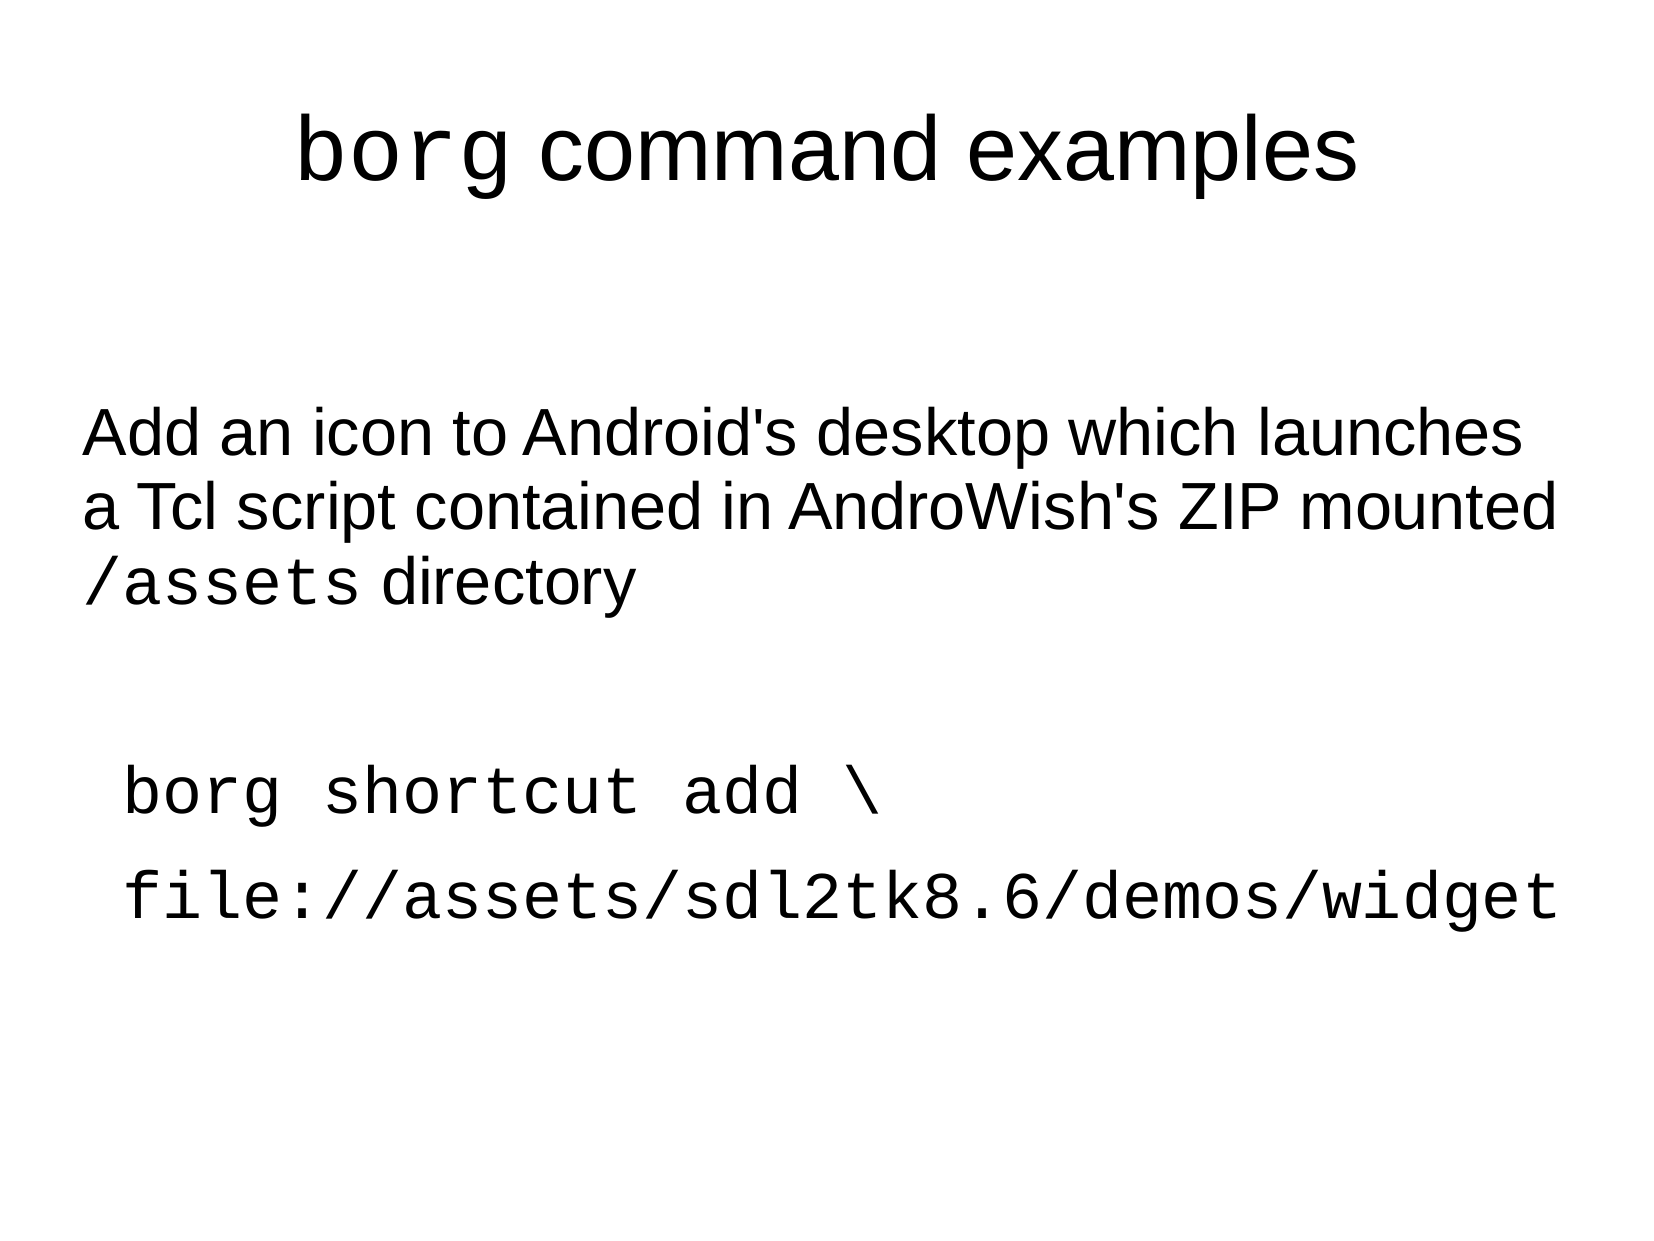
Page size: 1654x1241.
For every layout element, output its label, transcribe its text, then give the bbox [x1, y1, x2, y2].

title borg command examples [82, 49, 1571, 257]
list Add an icon to Android's desktop which launches a Tcl script contained in AndroWish's ZIP mounted /assets directory borg shortcut add \ file://assets/sdl2tk8.6/demos/widget [82, 290, 1571, 1186]
